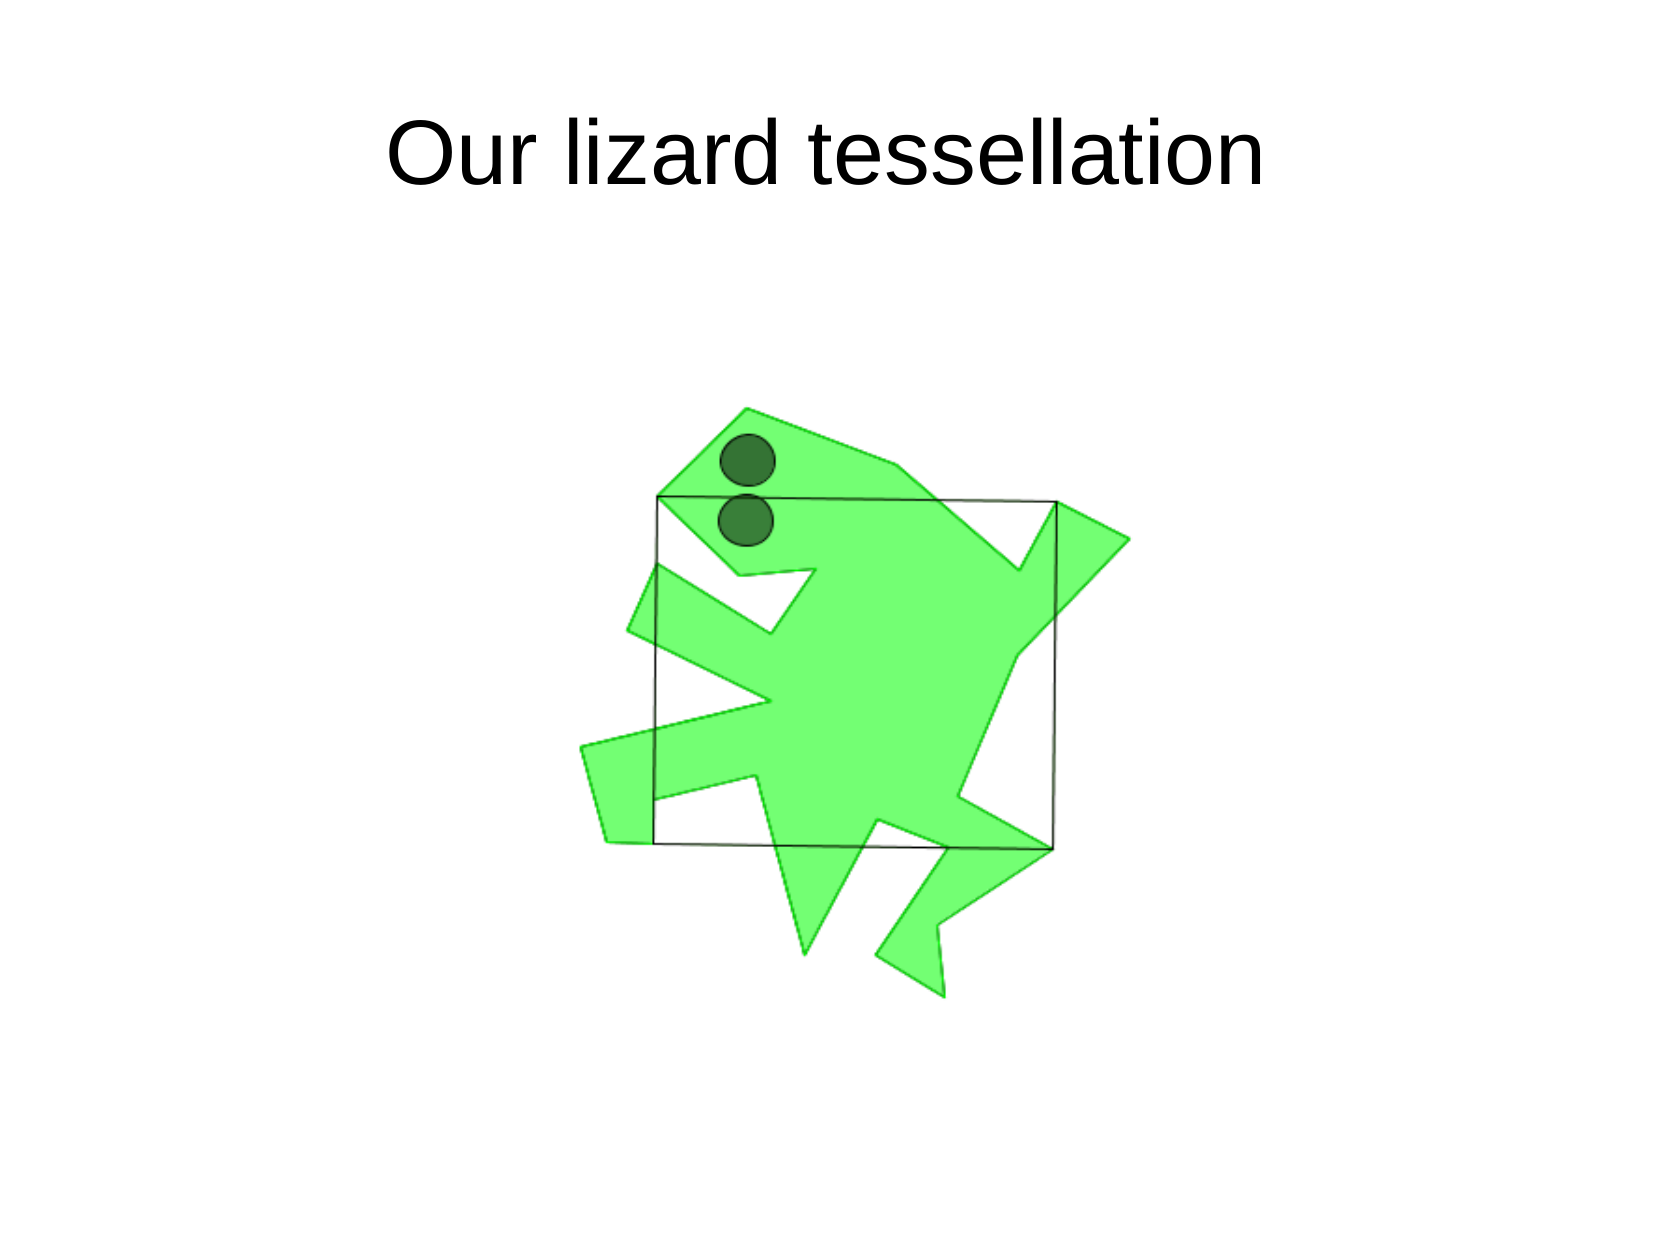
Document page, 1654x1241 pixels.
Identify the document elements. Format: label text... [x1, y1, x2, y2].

title Our lizard tessellation [82, 49, 1571, 257]
picture [511, 383, 1241, 1034]
